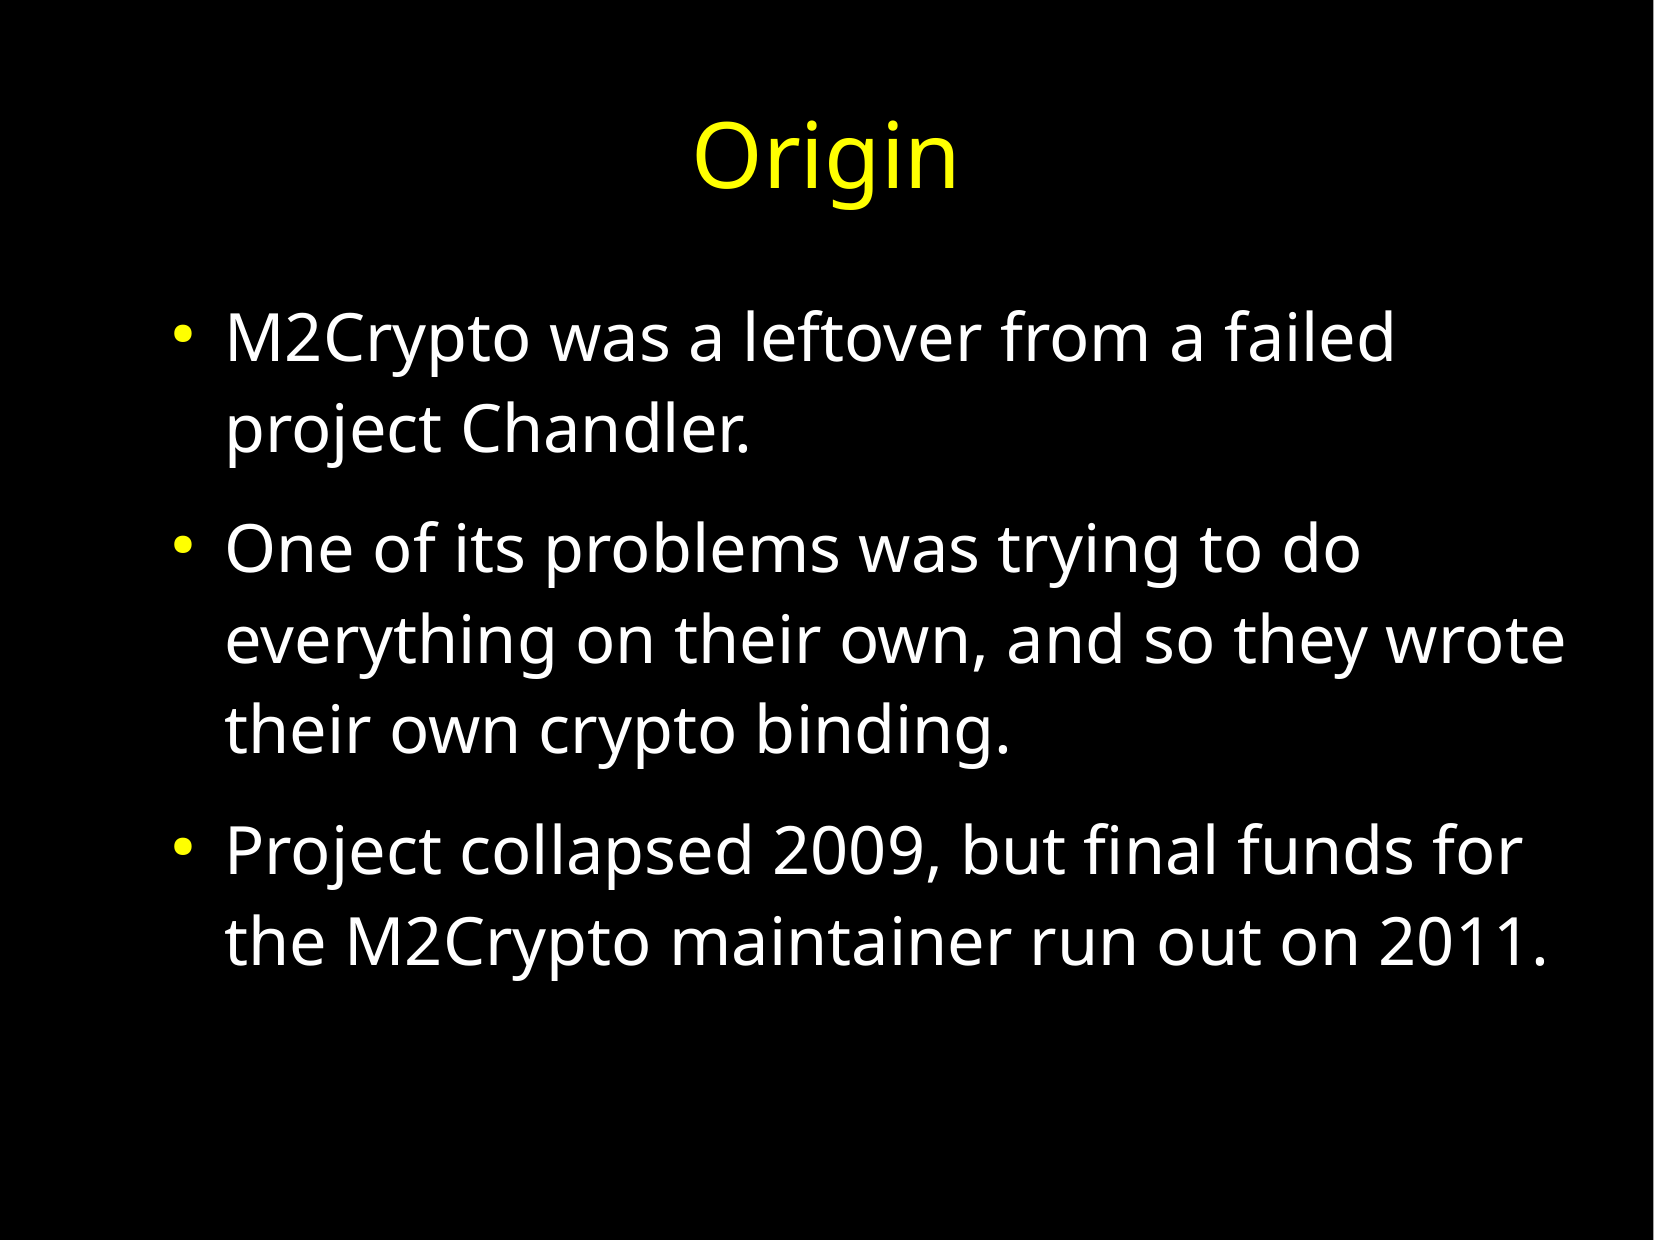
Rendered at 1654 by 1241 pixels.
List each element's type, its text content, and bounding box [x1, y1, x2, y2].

title Origin [82, 49, 1571, 257]
list M2Crypto was a leftover from a failed project Chandler. One of its problems was trying to do everything on their own, and so they wrote their own crypto binding. Project collapsed 2009, but final funds for the M2Crypto maintainer run out on 2011. [82, 290, 1571, 1121]
